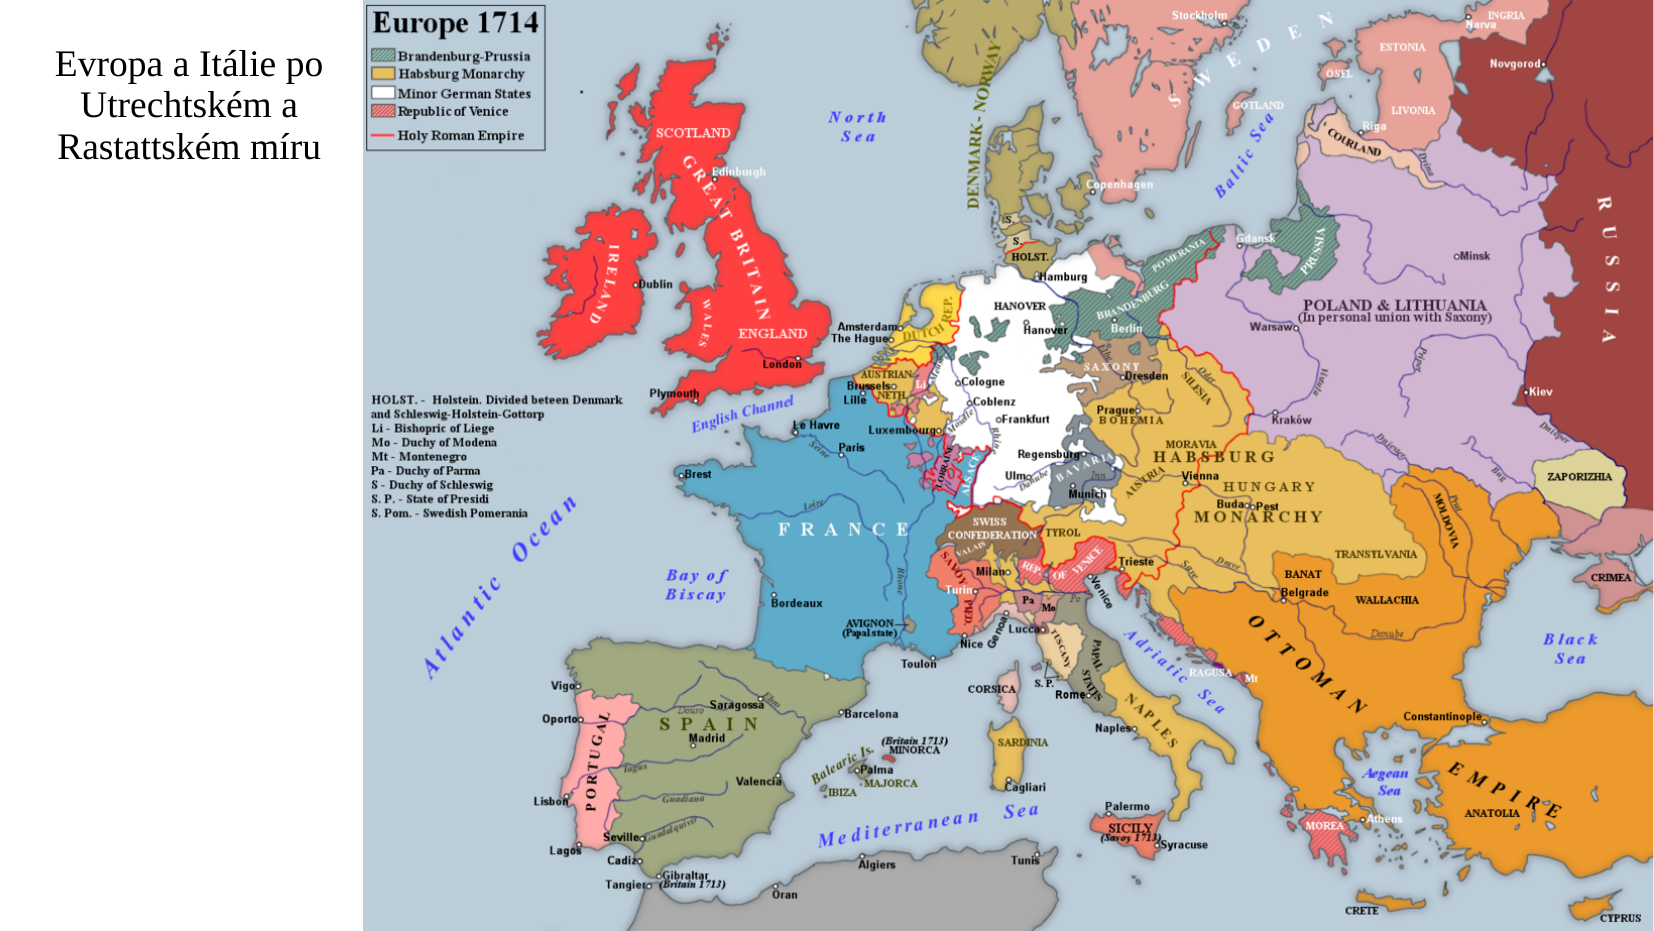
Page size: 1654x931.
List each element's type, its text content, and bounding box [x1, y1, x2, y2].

picture [363, 0, 1654, 931]
title Evropa a Itálie po Utrechtském a Rastattském míru [15, 15, 363, 196]
